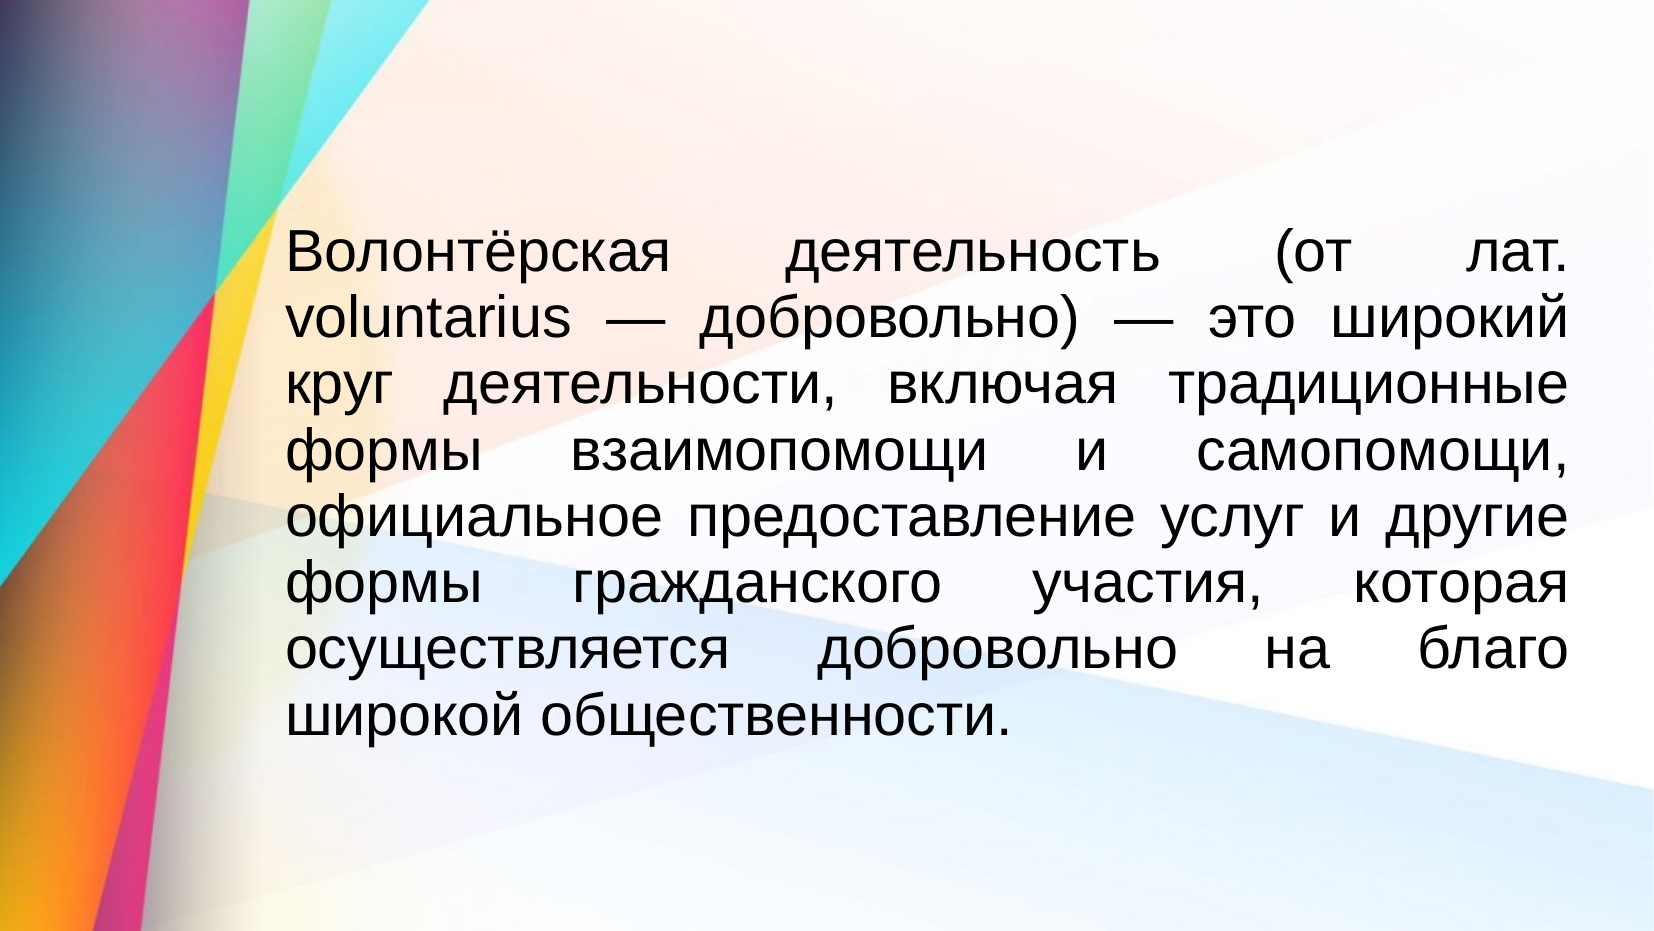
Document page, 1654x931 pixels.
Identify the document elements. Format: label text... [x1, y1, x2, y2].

picture [0, 0, 1654, 931]
list Волонтёрская деятельность (от лат. voluntarius — добровольно) — это широкий круг деятельности, включая традиционные формы взаимопомощи и самопомощи, официальное предоставление услуг и другие формы гражданского участия, которая осуществляется добровольно на благо широкой общественности. [285, 217, 1571, 758]
